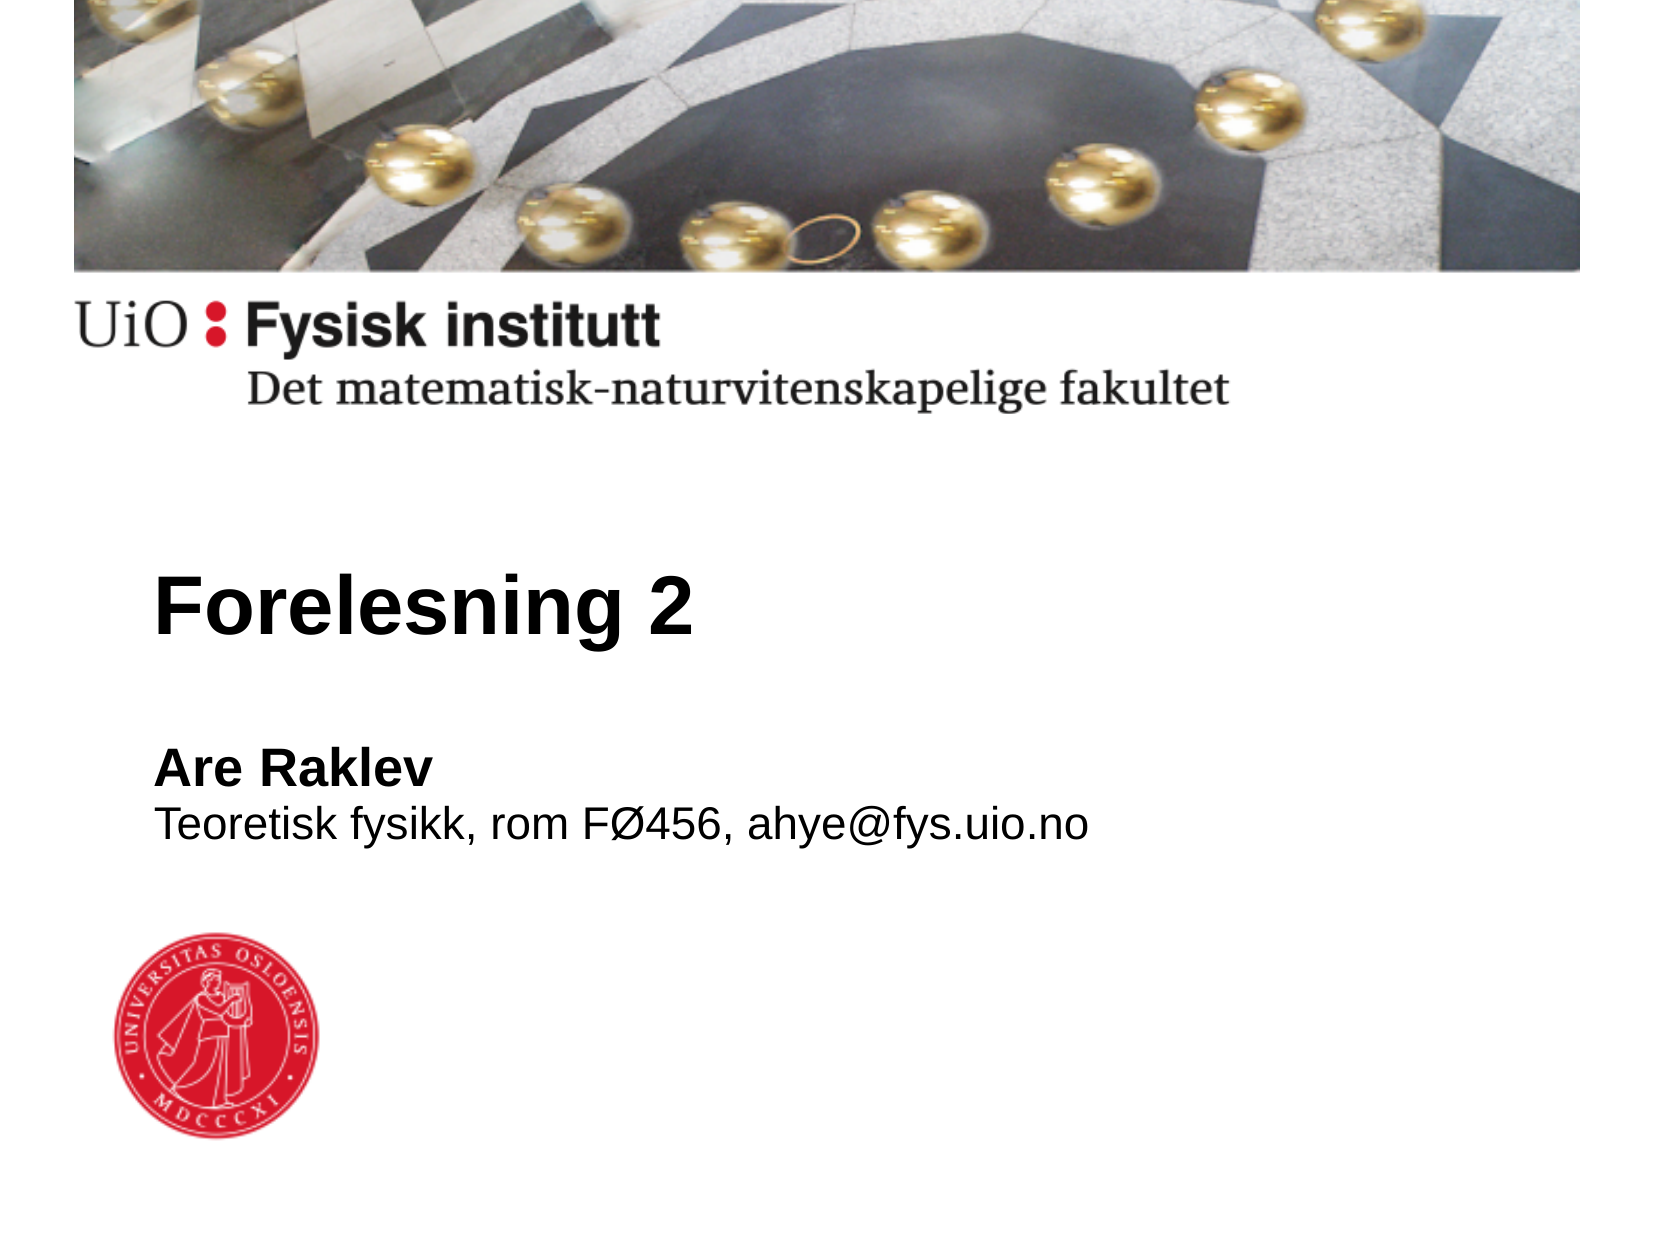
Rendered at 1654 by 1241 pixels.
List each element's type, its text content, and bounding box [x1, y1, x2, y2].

picture [74, 0, 1580, 280]
subtitle Forelesning 2 [153, 545, 1418, 666]
picture [109, 927, 326, 1147]
title Are Raklev Teoretisk fysikk, rom FØ456, ahye@fys.uio.no [153, 725, 1500, 862]
picture [72, 292, 1238, 420]
